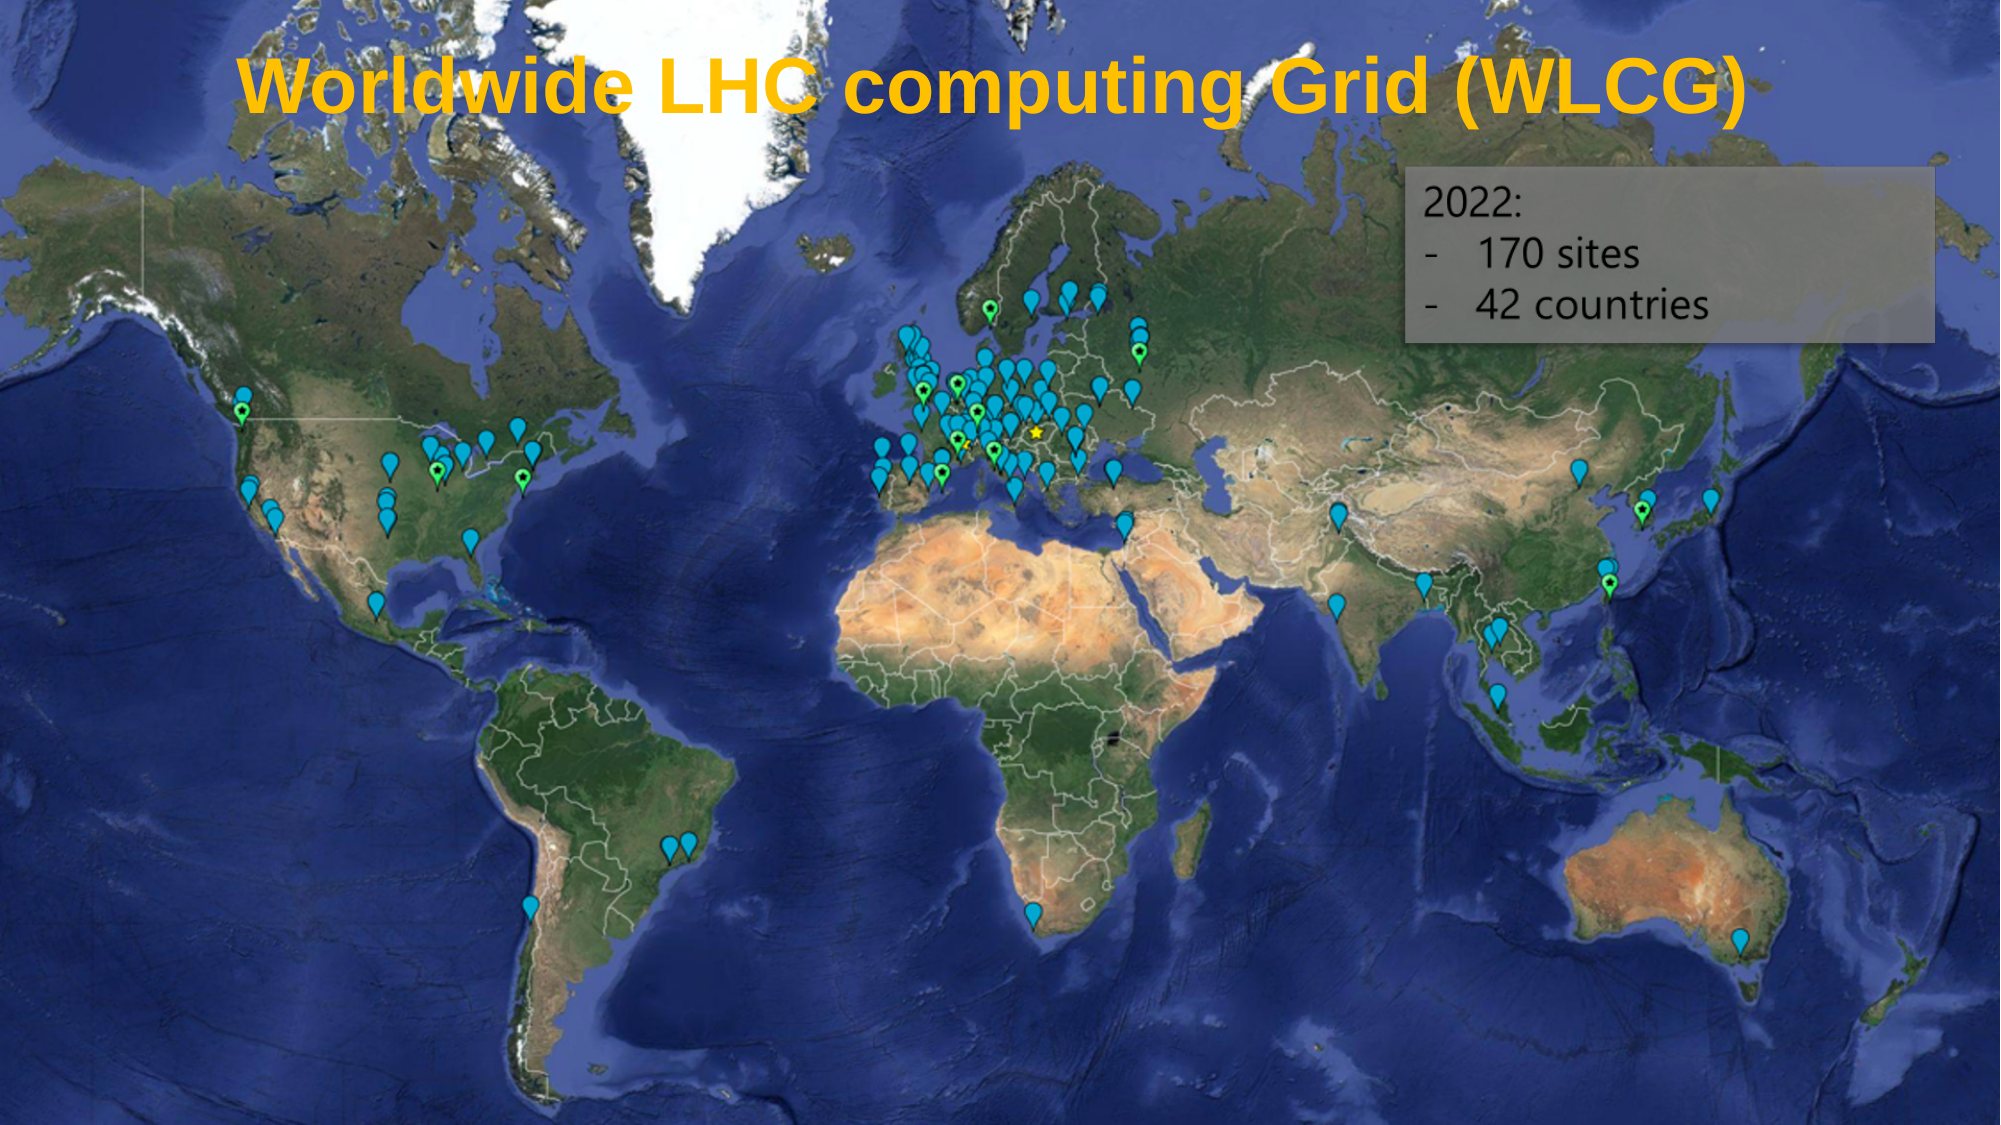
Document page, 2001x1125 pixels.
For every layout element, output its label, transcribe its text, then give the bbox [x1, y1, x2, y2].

text_box Worldwide LHC computing Grid (WLCG) [221, 19, 1912, 145]
picture [0, 0, 2000, 1125]
